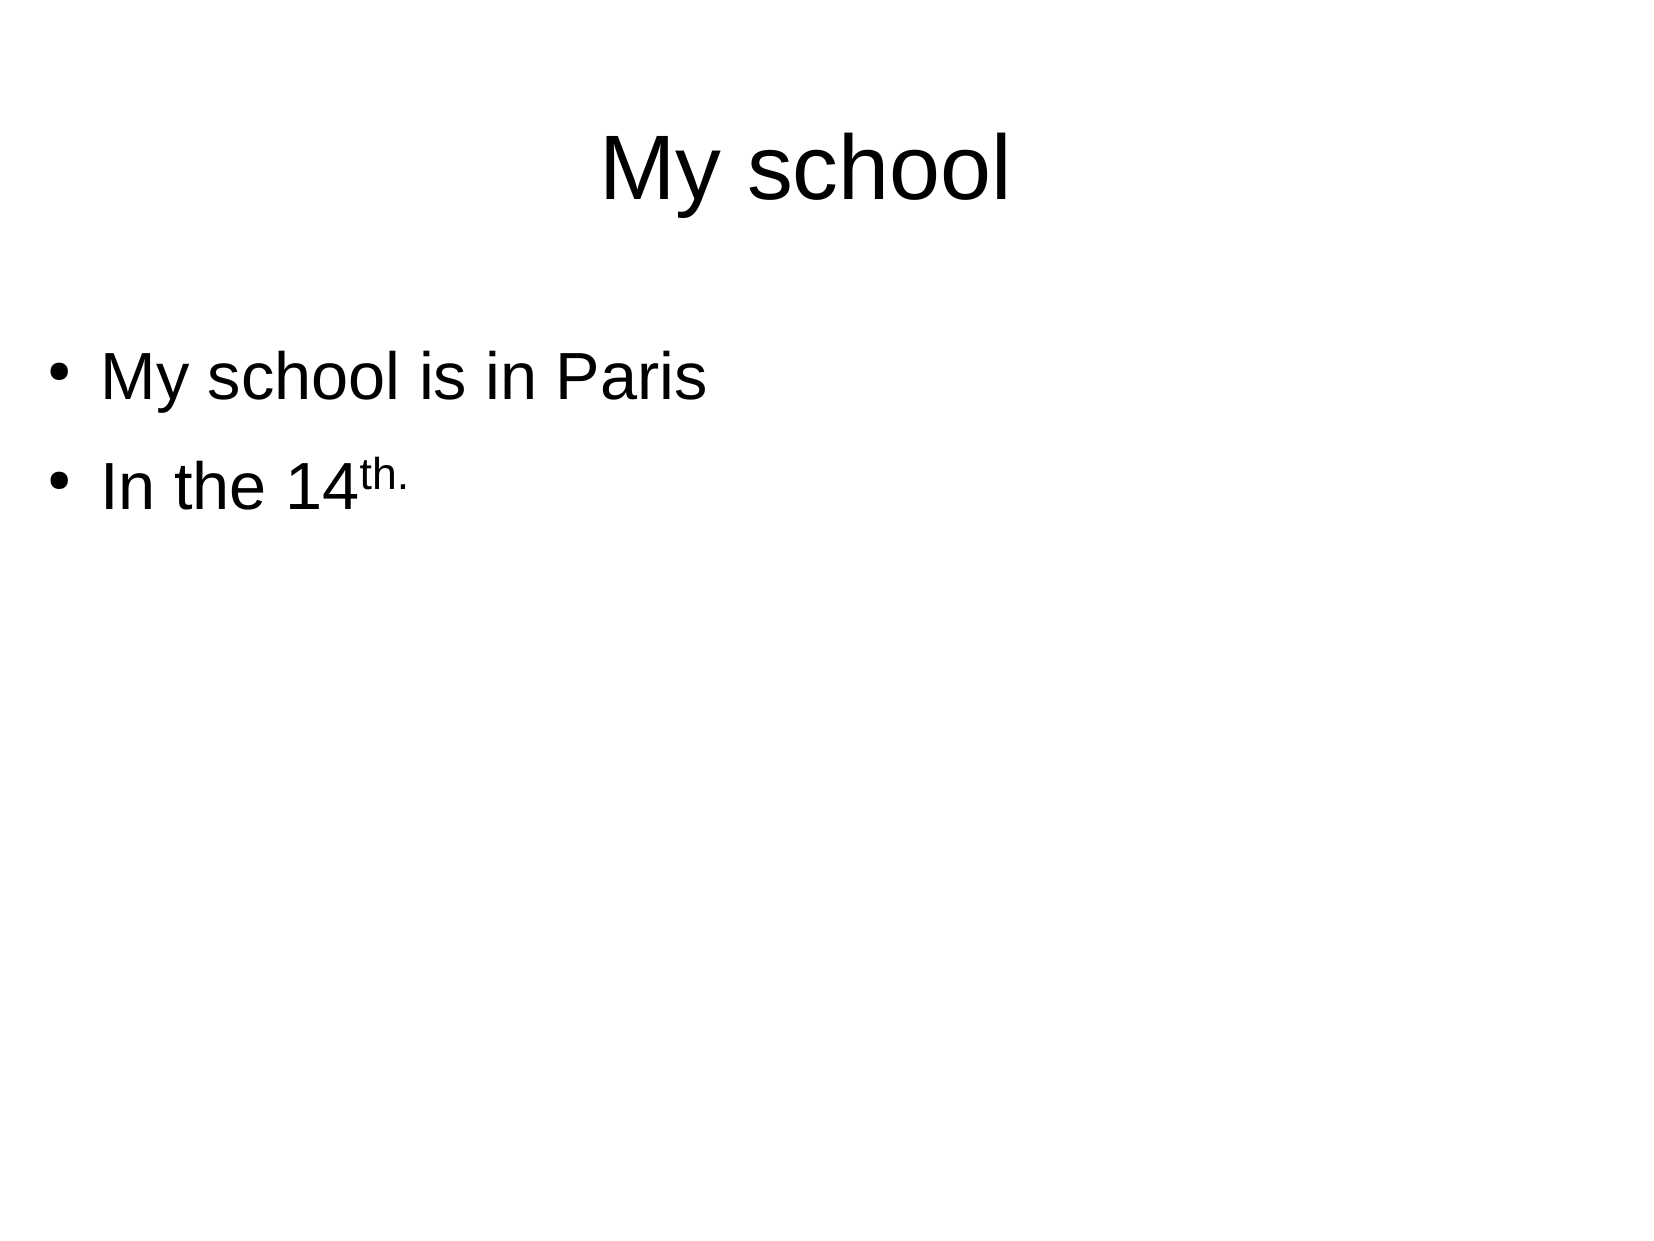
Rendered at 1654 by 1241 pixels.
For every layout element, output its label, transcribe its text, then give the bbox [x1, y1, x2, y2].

title My school [76, 59, 1536, 267]
list My school is in Paris In the 14th. [12, 333, 739, 1152]
